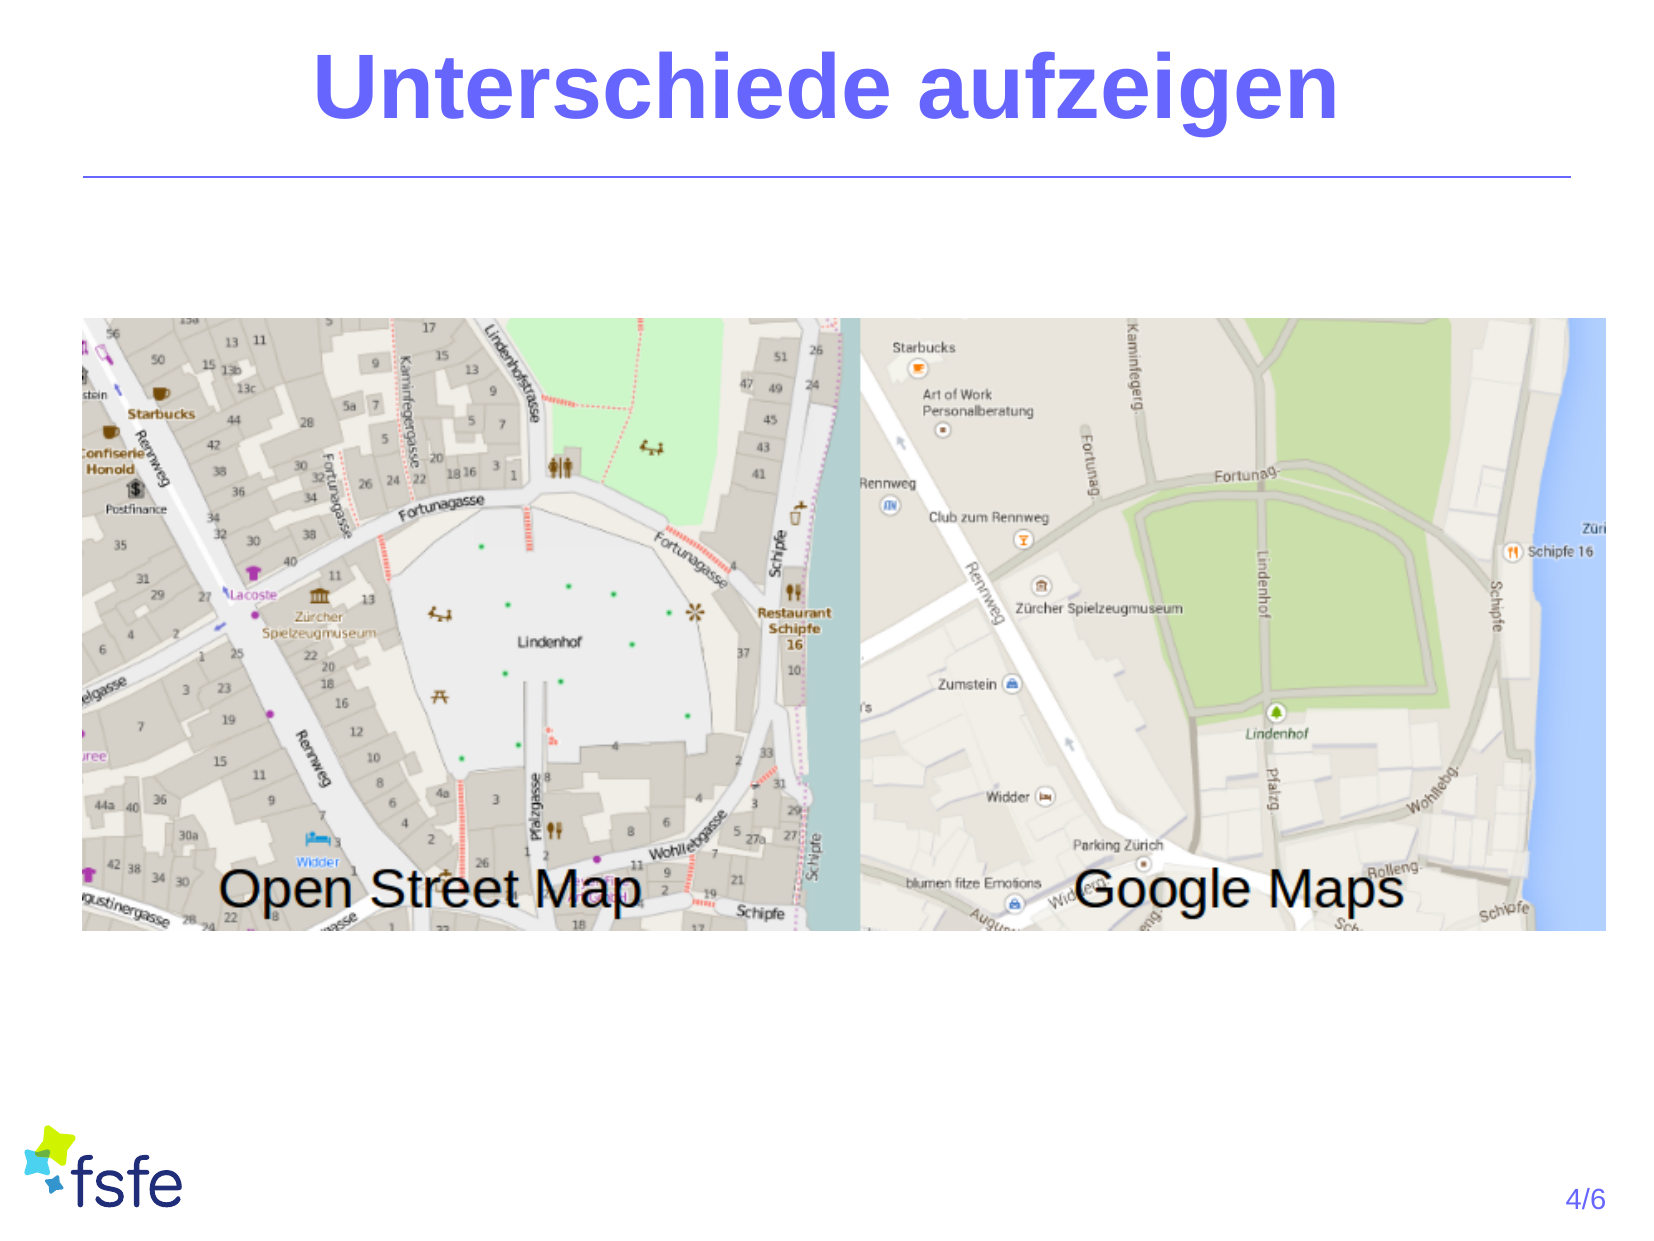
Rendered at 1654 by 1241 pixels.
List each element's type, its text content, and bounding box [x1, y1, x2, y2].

title Unterschiede aufzeigen [82, 31, 1571, 142]
picture [82, 318, 1606, 931]
